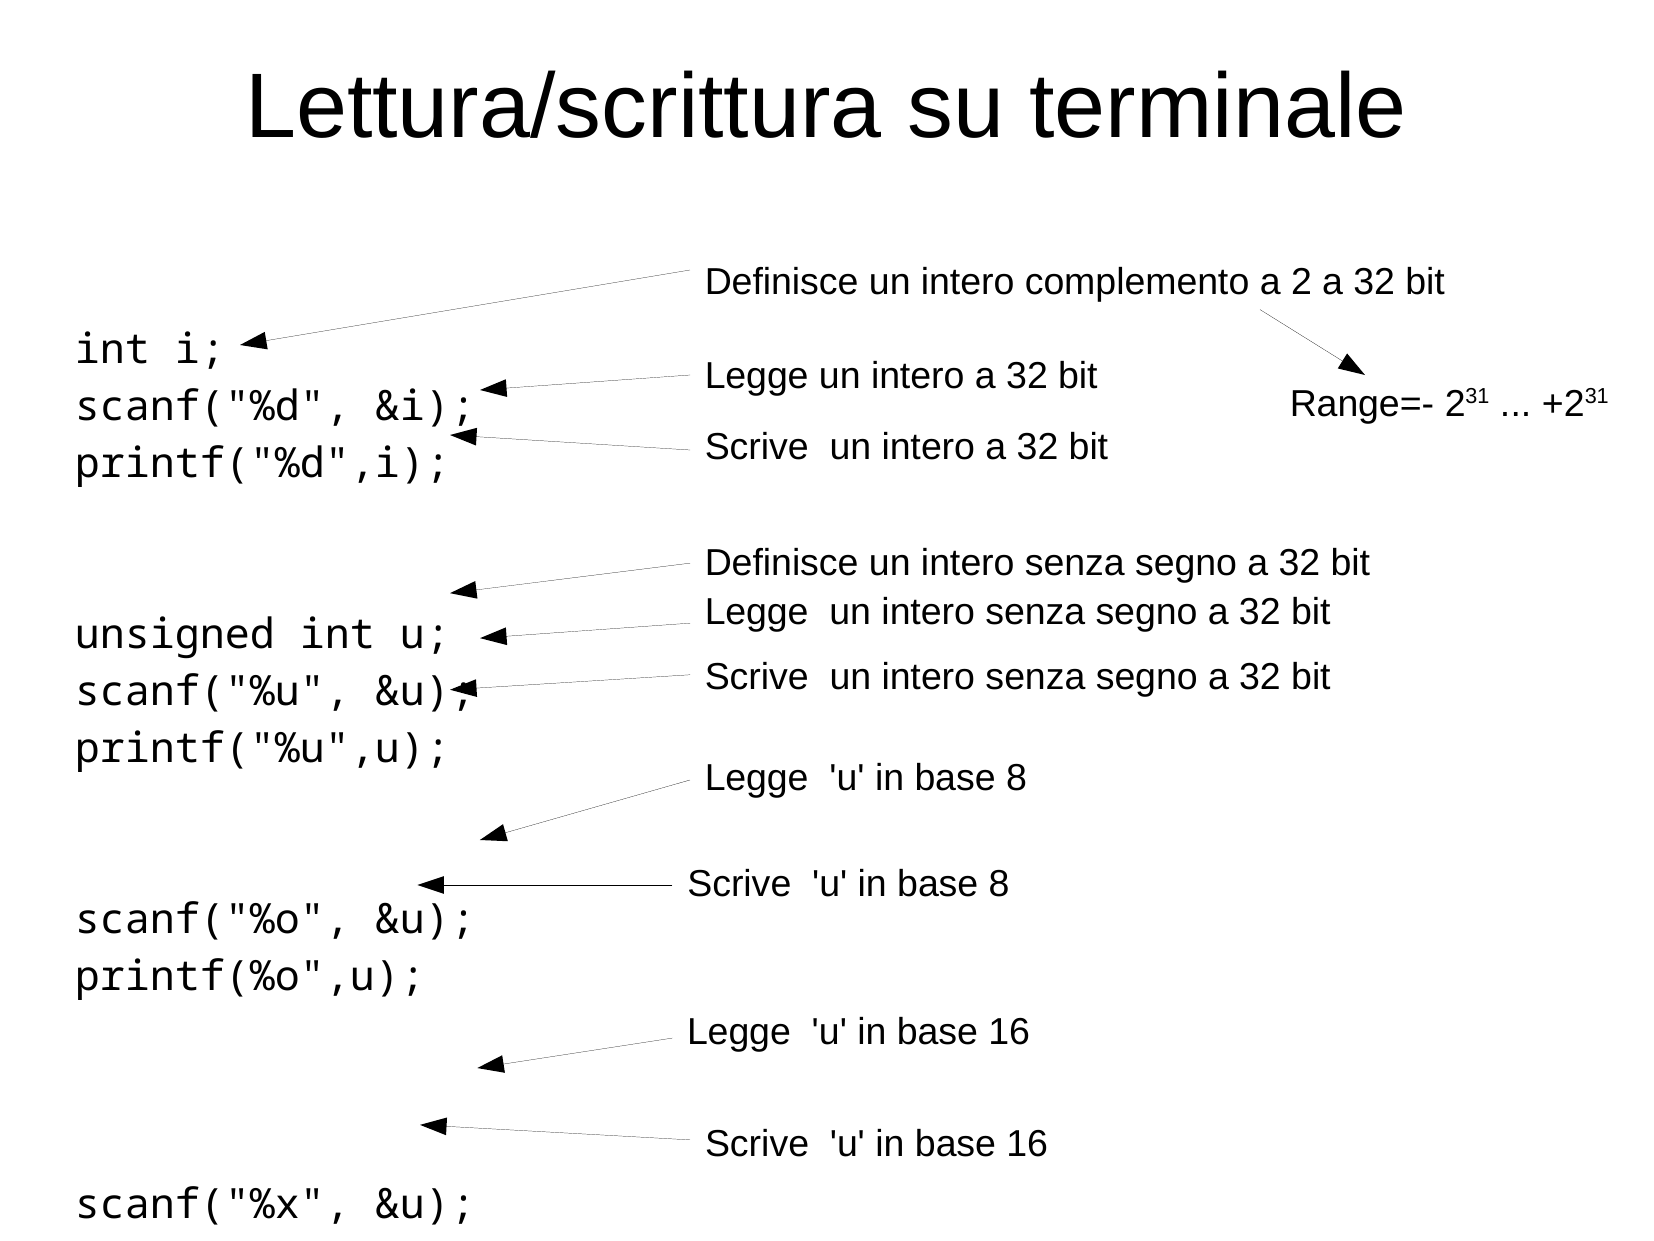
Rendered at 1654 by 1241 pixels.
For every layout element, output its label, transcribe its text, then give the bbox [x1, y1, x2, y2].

text_box Definisce un intero complemento a 2 a 32 bit [690, 252, 1461, 310]
text_box Legge un intero a 32 bit [690, 347, 1113, 405]
text_box Scrive 'u' in base 8 [672, 855, 1025, 912]
title Lettura/scrittura su terminale [82, 2, 1571, 210]
text_box Scrive 'u' in base 16 [690, 1114, 1064, 1172]
text_box Scrive un intero senza segno a 32 bit [690, 648, 1347, 706]
text_box Legge 'u' in base 16 [672, 1002, 1046, 1060]
text_box Range=- 231 ... +231 [1275, 375, 1636, 434]
text_box int i; scanf("%d", &i); printf("%d",i); unsigned int u; scanf("%u", &u); printf("%u",u); scanf("%o", &u); printf(%o",u); scanf("%x", &u); printf(%x",u); [1265, 311, 1561, 375]
text_box Legge 'u' in base 8 [690, 748, 1043, 806]
text_box Legge un intero senza segno a 32 bit [690, 583, 1346, 641]
text_box Definisce un intero senza segno a 32 bit [690, 533, 1386, 591]
text_box Scrive un intero a 32 bit [690, 418, 1124, 475]
text_box int i; scanf("%d", &i); printf("%d",i); unsigned int u; scanf("%u", &u); printf("%u",u); scanf("%o", &u); printf(%o",u); scanf("%x", &u); printf(%x",u); [60, 311, 1561, 1241]
